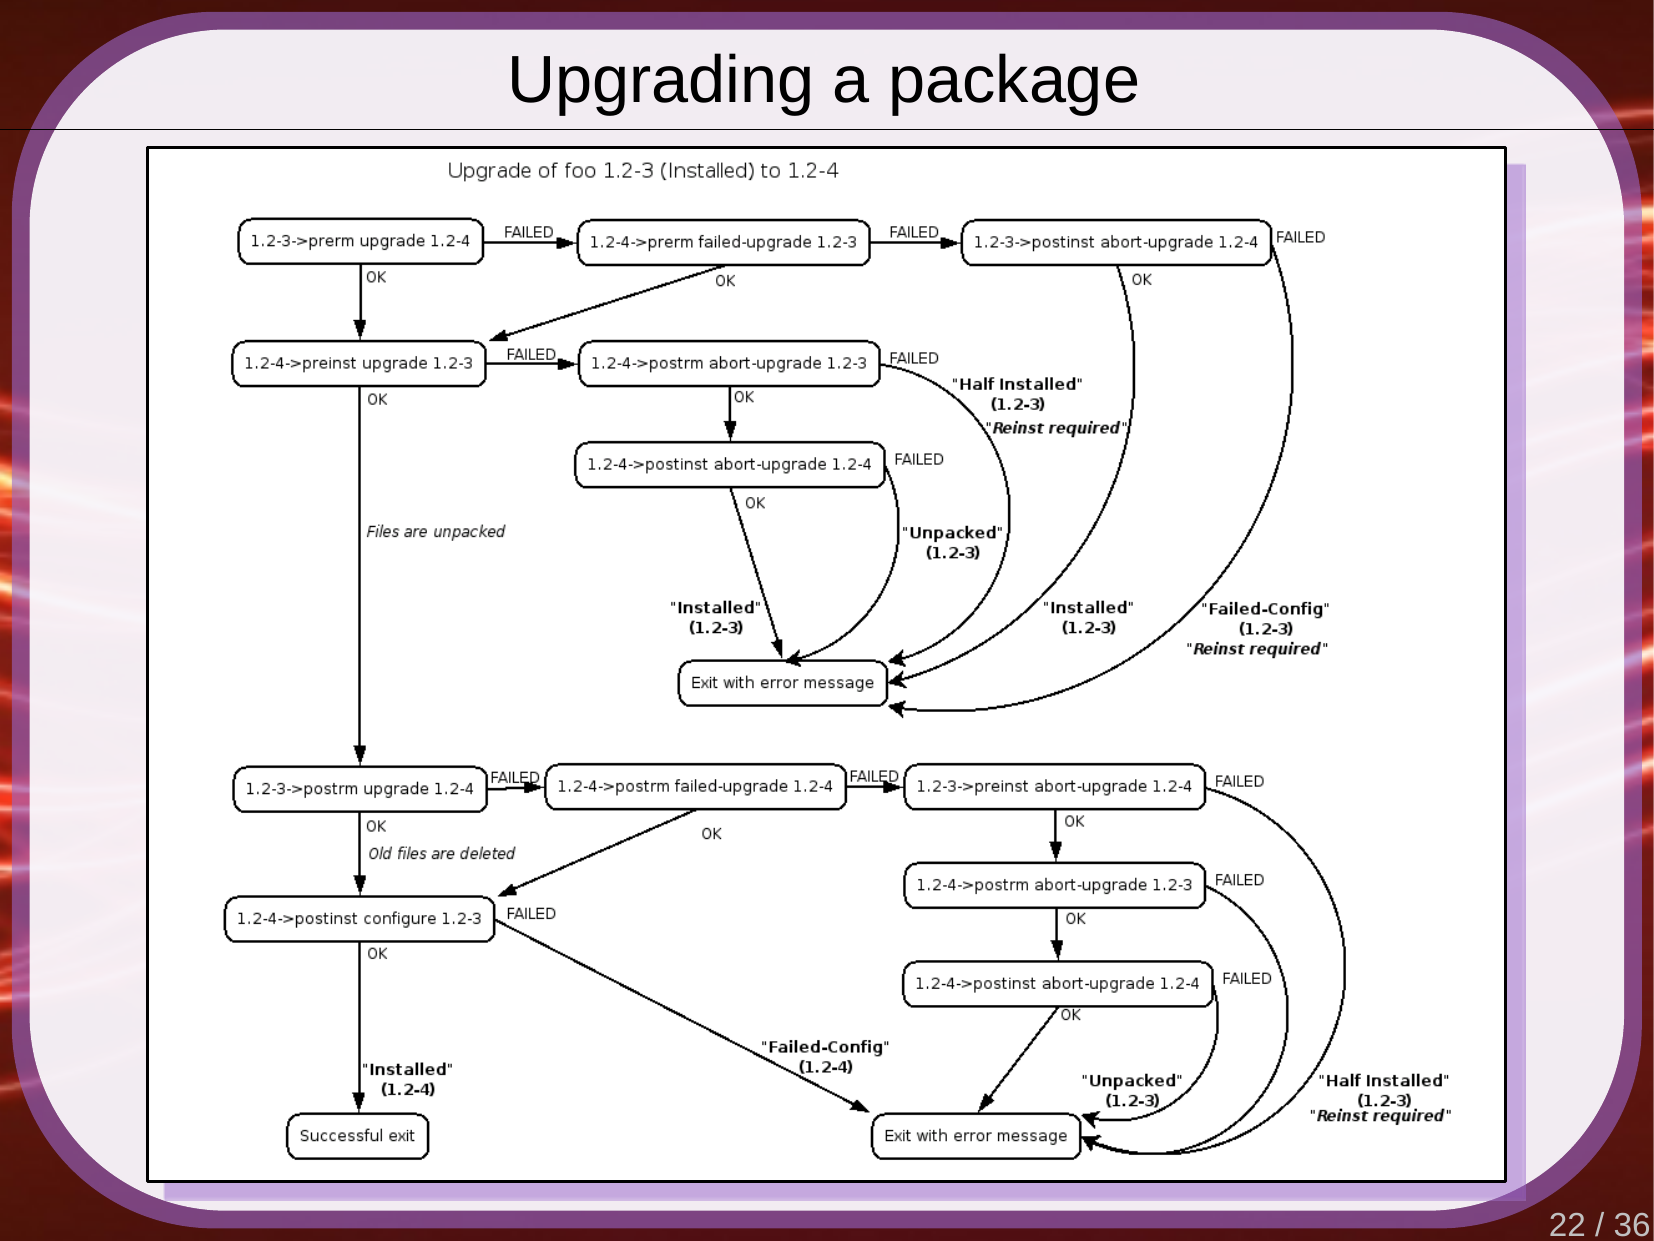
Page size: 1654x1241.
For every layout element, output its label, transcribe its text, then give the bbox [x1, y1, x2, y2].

picture [0, 0, 1654, 129]
title Upgrading a package [82, 35, 1565, 125]
picture [0, 130, 1654, 1241]
picture [205, 159, 1452, 1170]
